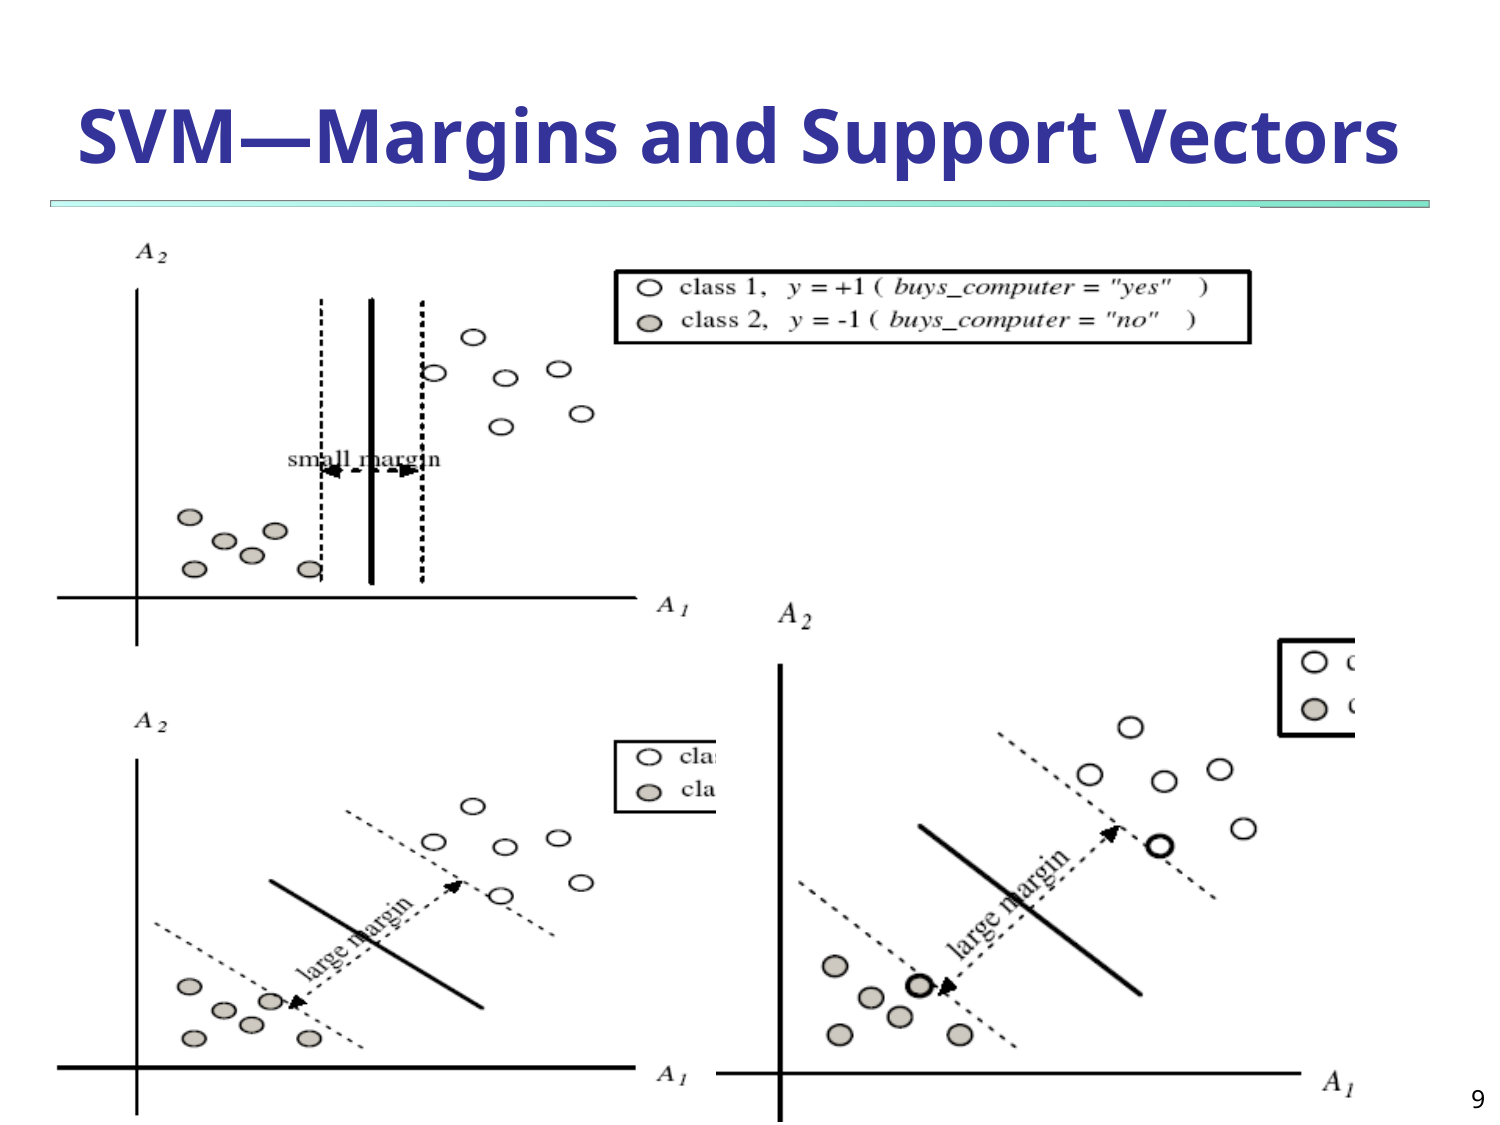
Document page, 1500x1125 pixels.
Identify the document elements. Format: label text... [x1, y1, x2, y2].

title SVM—Margins and Support Vectors [50, 0, 1429, 187]
picture [37, 207, 1355, 1125]
text_box <number> [1260, 1062, 1500, 1125]
